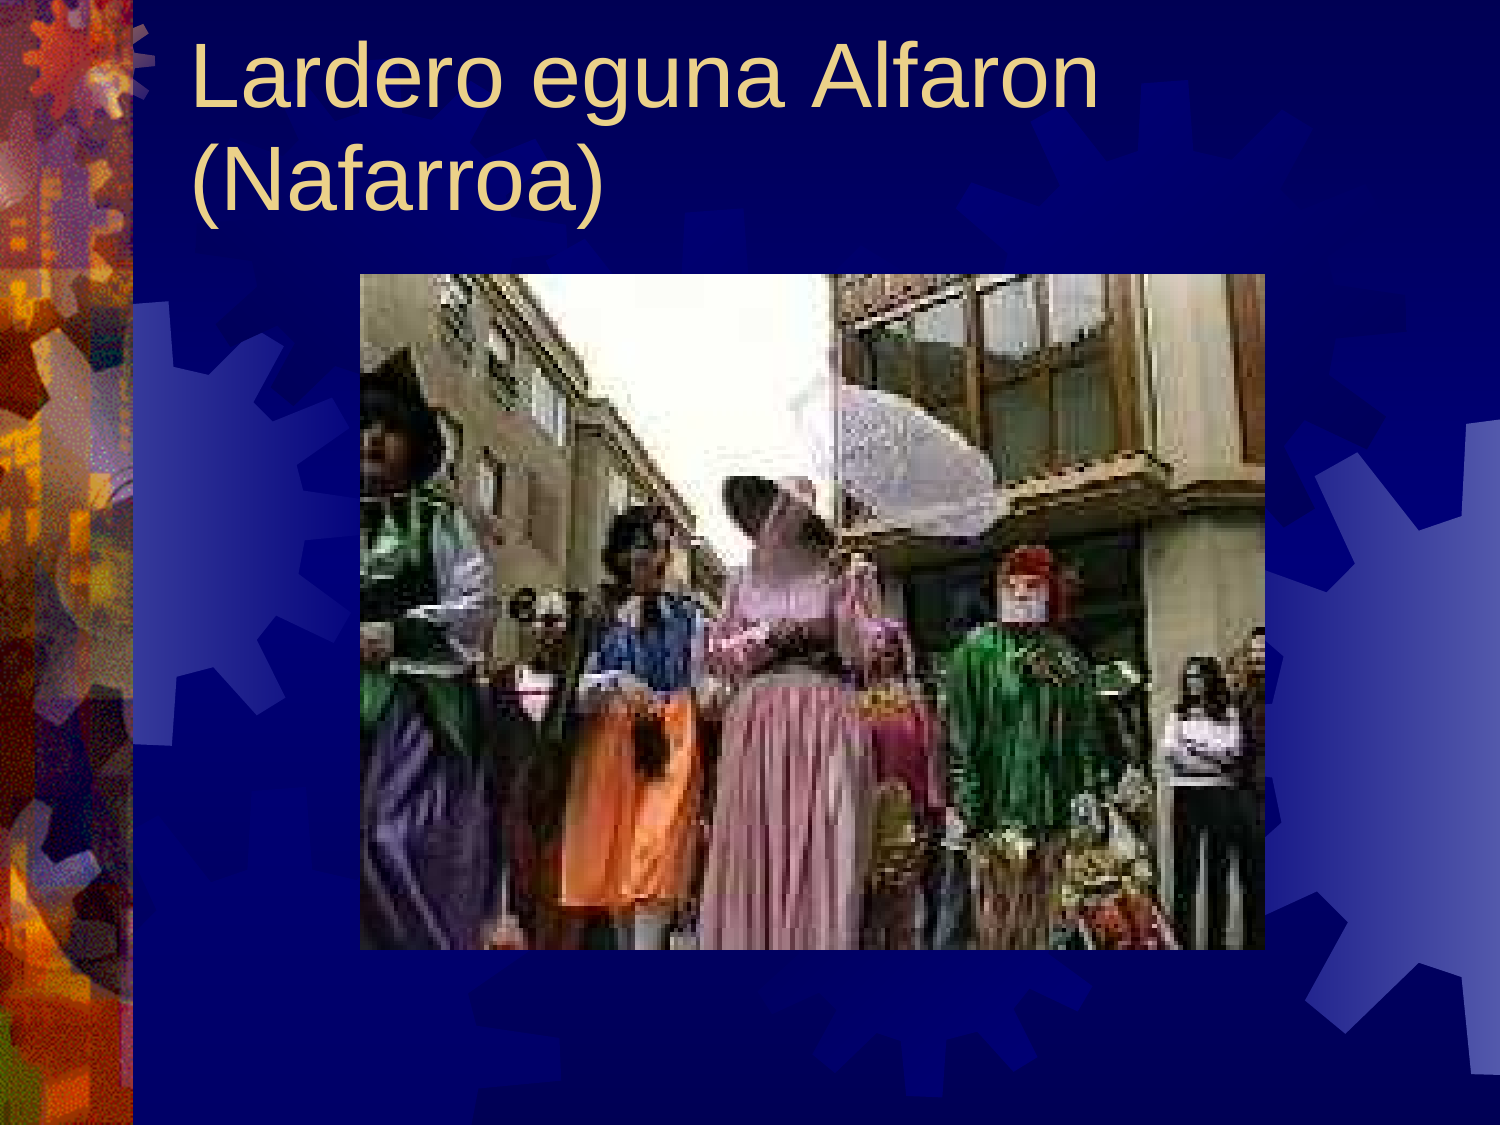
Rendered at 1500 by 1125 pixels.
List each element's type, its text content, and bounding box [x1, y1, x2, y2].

chart [360, 275, 1265, 951]
title Lardero eguna Alfaron (Nafarroa) [174, 2, 1450, 238]
picture [0, 0, 133, 1125]
